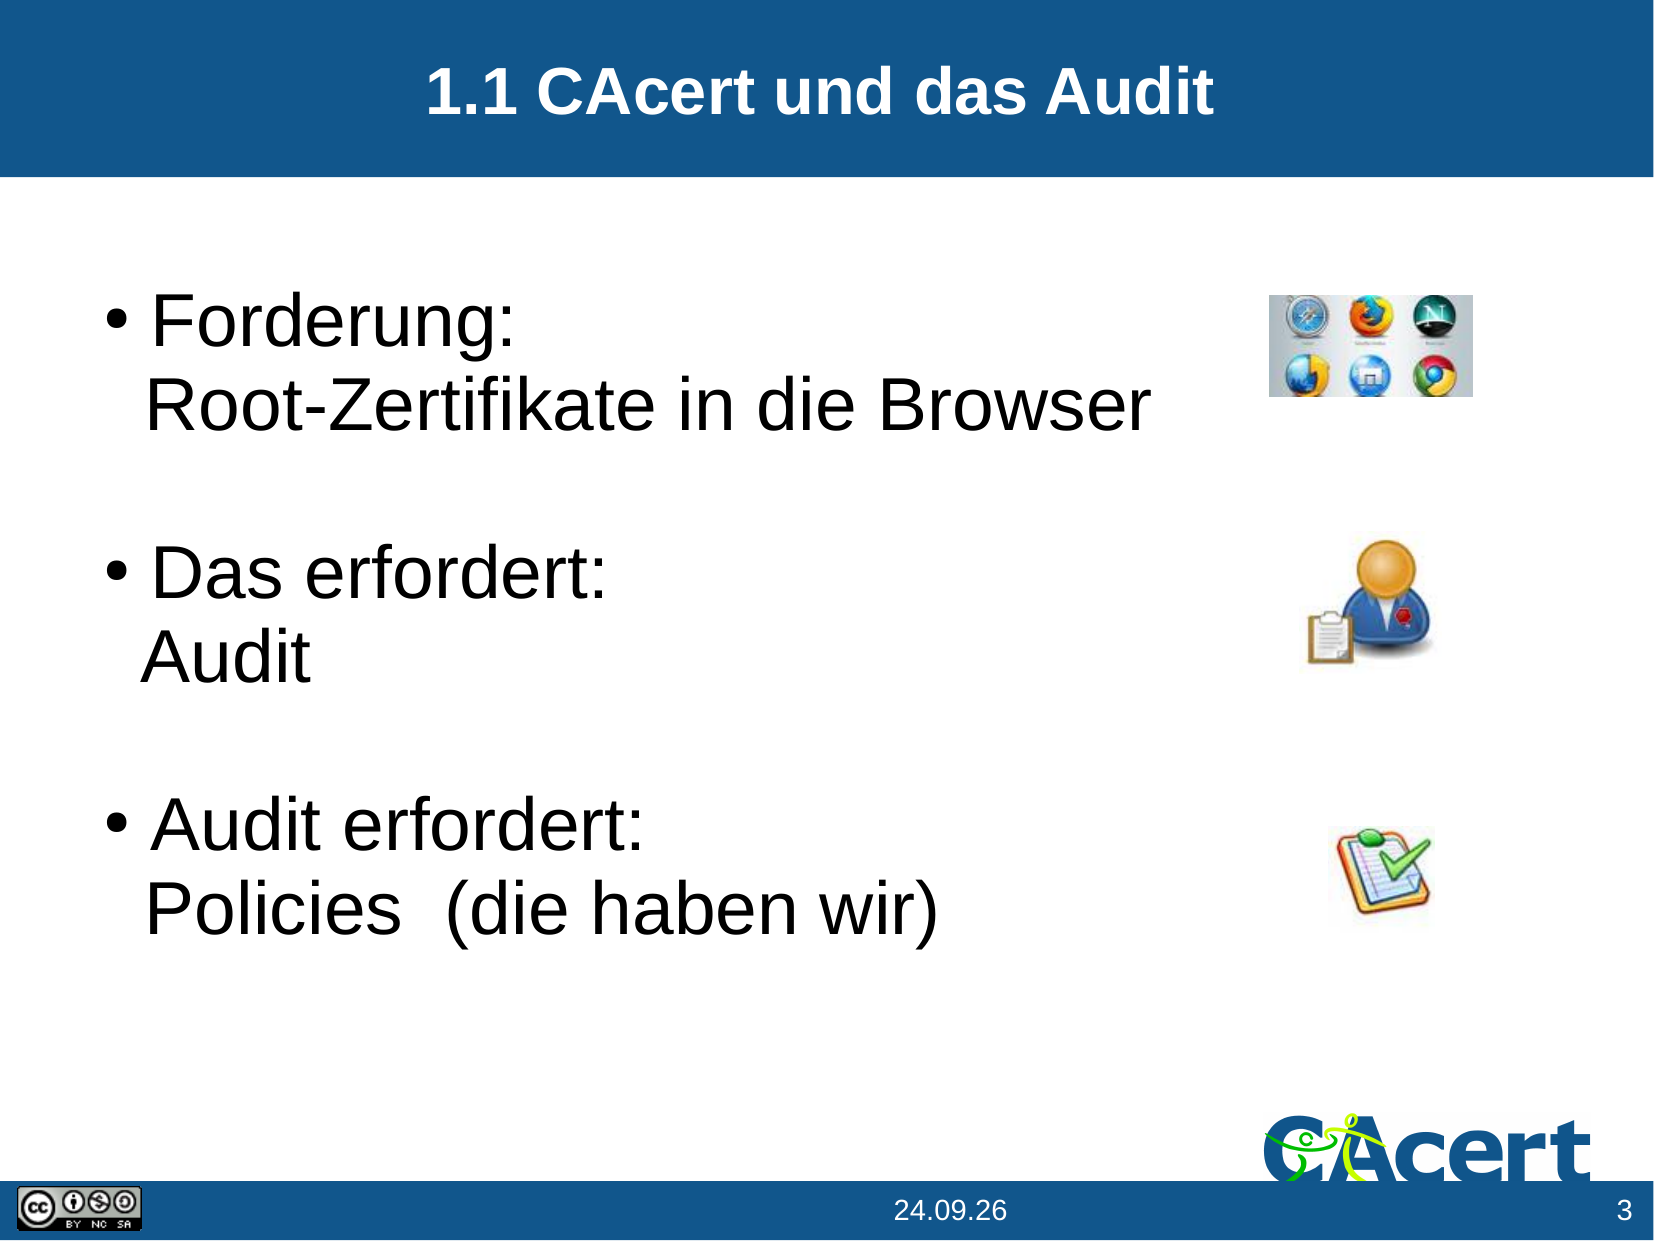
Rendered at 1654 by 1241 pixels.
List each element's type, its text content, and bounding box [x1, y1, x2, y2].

picture [17, 1186, 142, 1231]
picture [1269, 295, 1473, 397]
title 1.1 CAcert und das Audit [76, 17, 1565, 166]
picture [1328, 826, 1435, 933]
text_box Forderung: Root-Zertifikate in die Browser Das erfordert: Audit Audit erfordert: Policies (die haben wir) [88, 270, 1169, 958]
picture [1299, 531, 1442, 674]
picture [1263, 1112, 1591, 1181]
